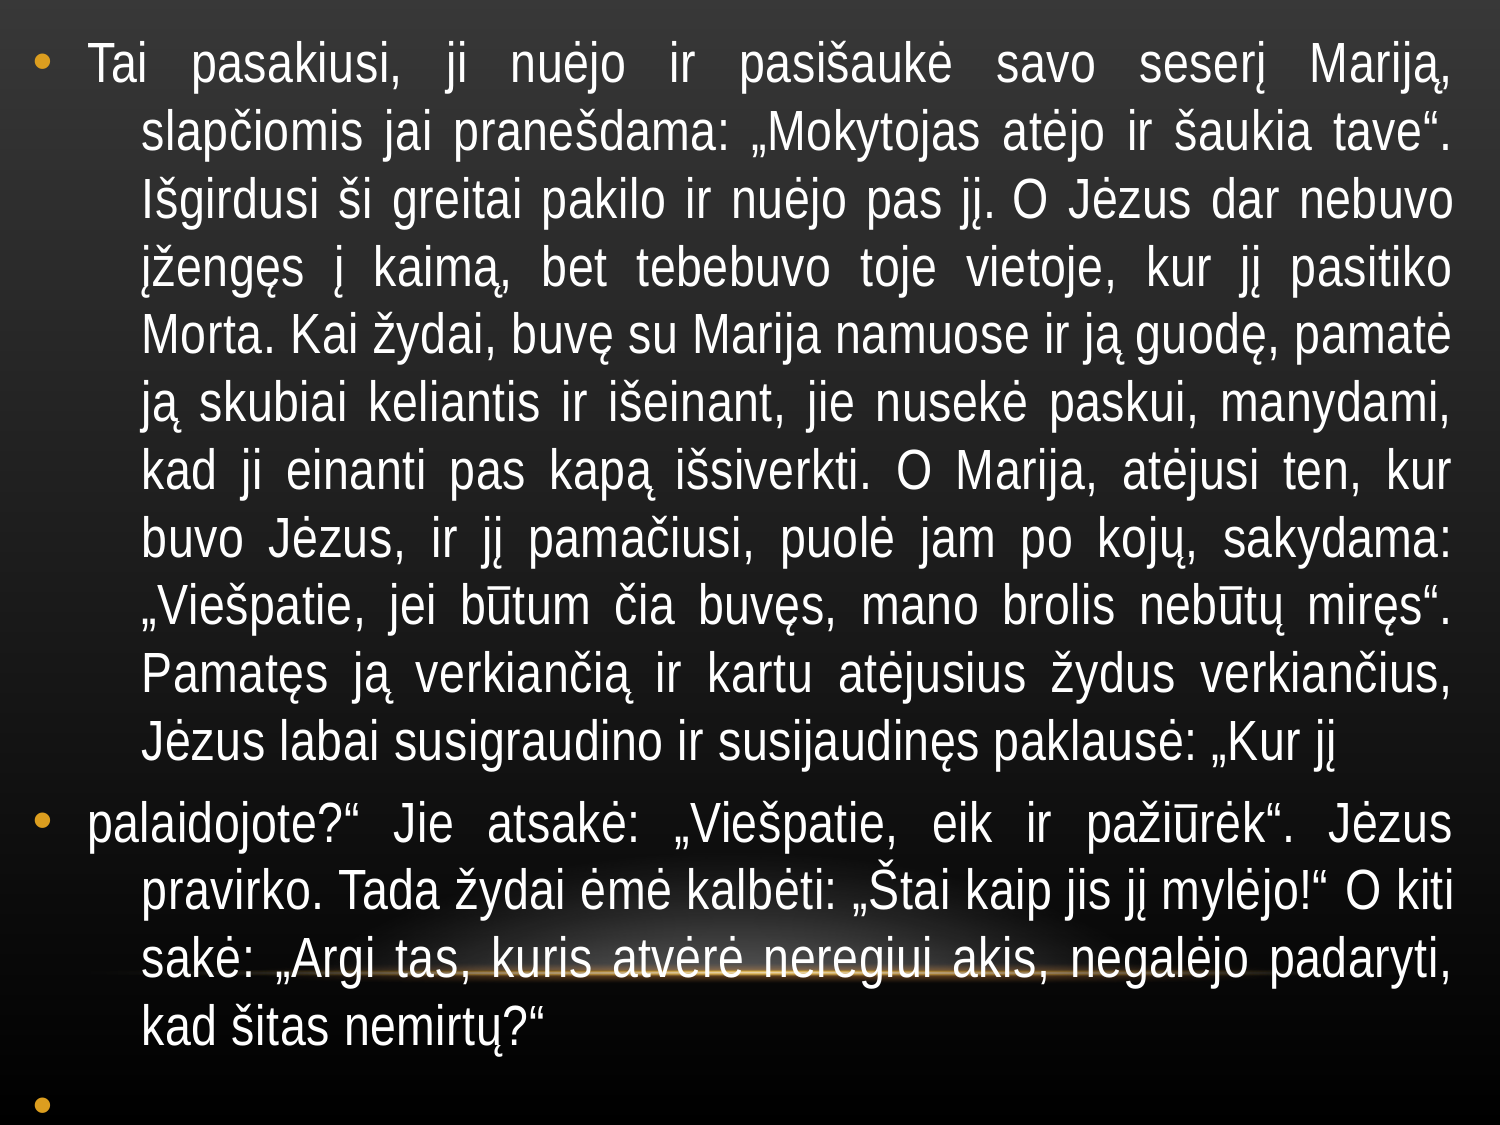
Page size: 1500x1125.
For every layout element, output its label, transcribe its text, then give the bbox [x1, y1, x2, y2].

list Tai pasakiusi, ji nuėjo ir pasišaukė savo seserį Mariją, slapčiomis jai pranešdama: „Mokytojas atėjo ir šaukia tave“. Išgirdusi ši greitai pakilo ir nuėjo pas jį. O Jėzus dar nebuvo įžengęs į kaimą, bet tebebuvo toje vietoje, kur jį pasitiko Morta. Kai žydai, buvę su Marija namuose ir ją guodę, pamatė ją skubiai keliantis ir išeinant, jie nusekė paskui, manydami, kad ji einanti pas kapą išsiverkti. O Marija, atėjusi ten, kur buvo Jėzus, ir jį pamačiusi, puolė jam po kojų, sakydama: „Viešpatie, jei būtum čia buvęs, mano brolis nebūtų miręs“. Pamatęs ją verkiančią ir kartu atėjusius žydus verkiančius, Jėzus labai susigraudino ir susijaudinęs paklausė: „Kur jį palaidojote?“ Jie atsakė: „Viešpatie, eik ir pažiūrėk“. Jėzus pravirko. Tada žydai ėmė kalbėti: „Štai kaip jis jį mylėjo!“ O kiti sakė: „Argi tas, kuris atvėrė neregiui akis, negalėjo padaryti, kad šitas nemirtų?“ [17, 19, 1471, 1106]
